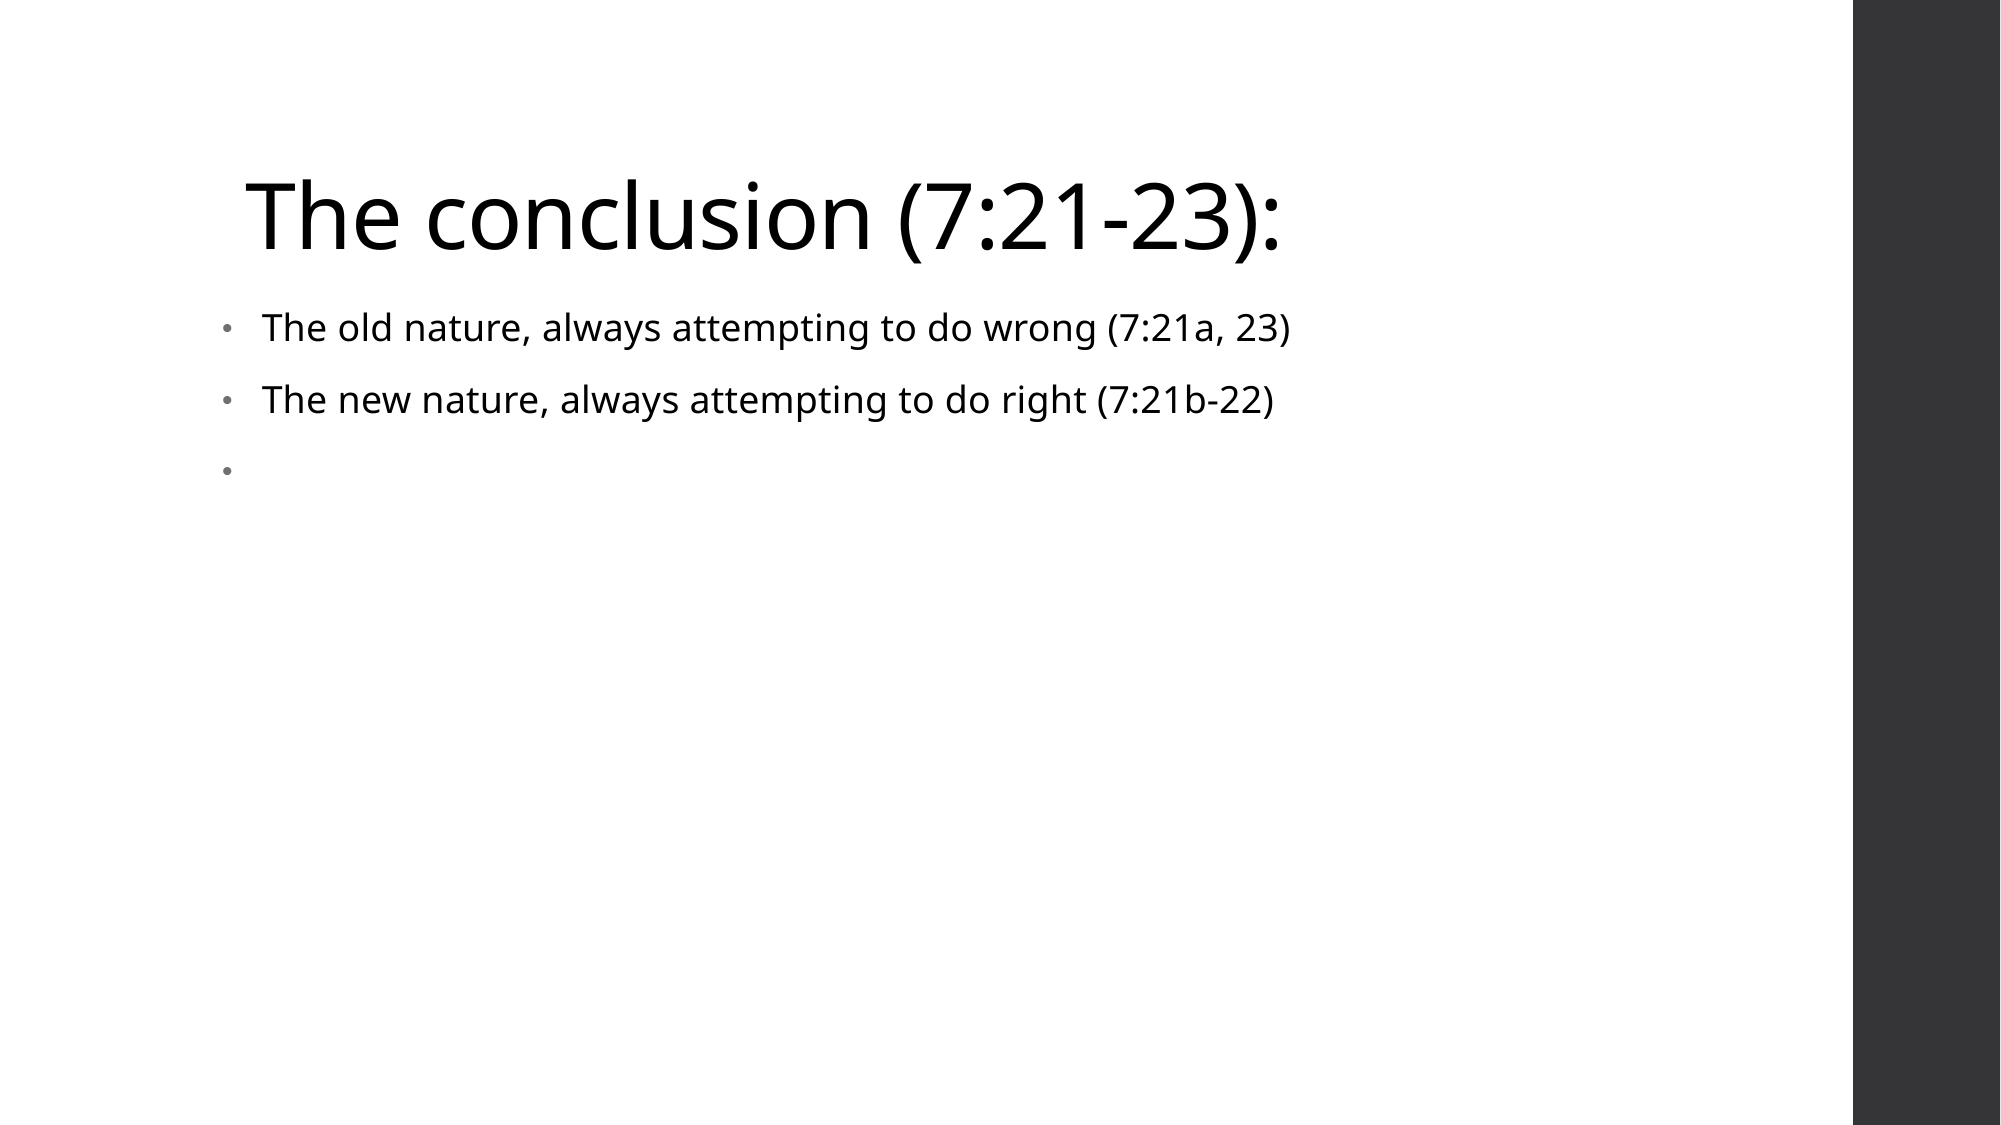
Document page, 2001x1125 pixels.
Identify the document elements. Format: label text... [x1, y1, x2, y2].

title The conclusion (7:21-23): [206, 60, 1797, 278]
list The old nature, always attempting to do wrong (7:21a, 23) The new nature, always attempting to do right (7:21b-22) [206, 299, 1617, 1014]
